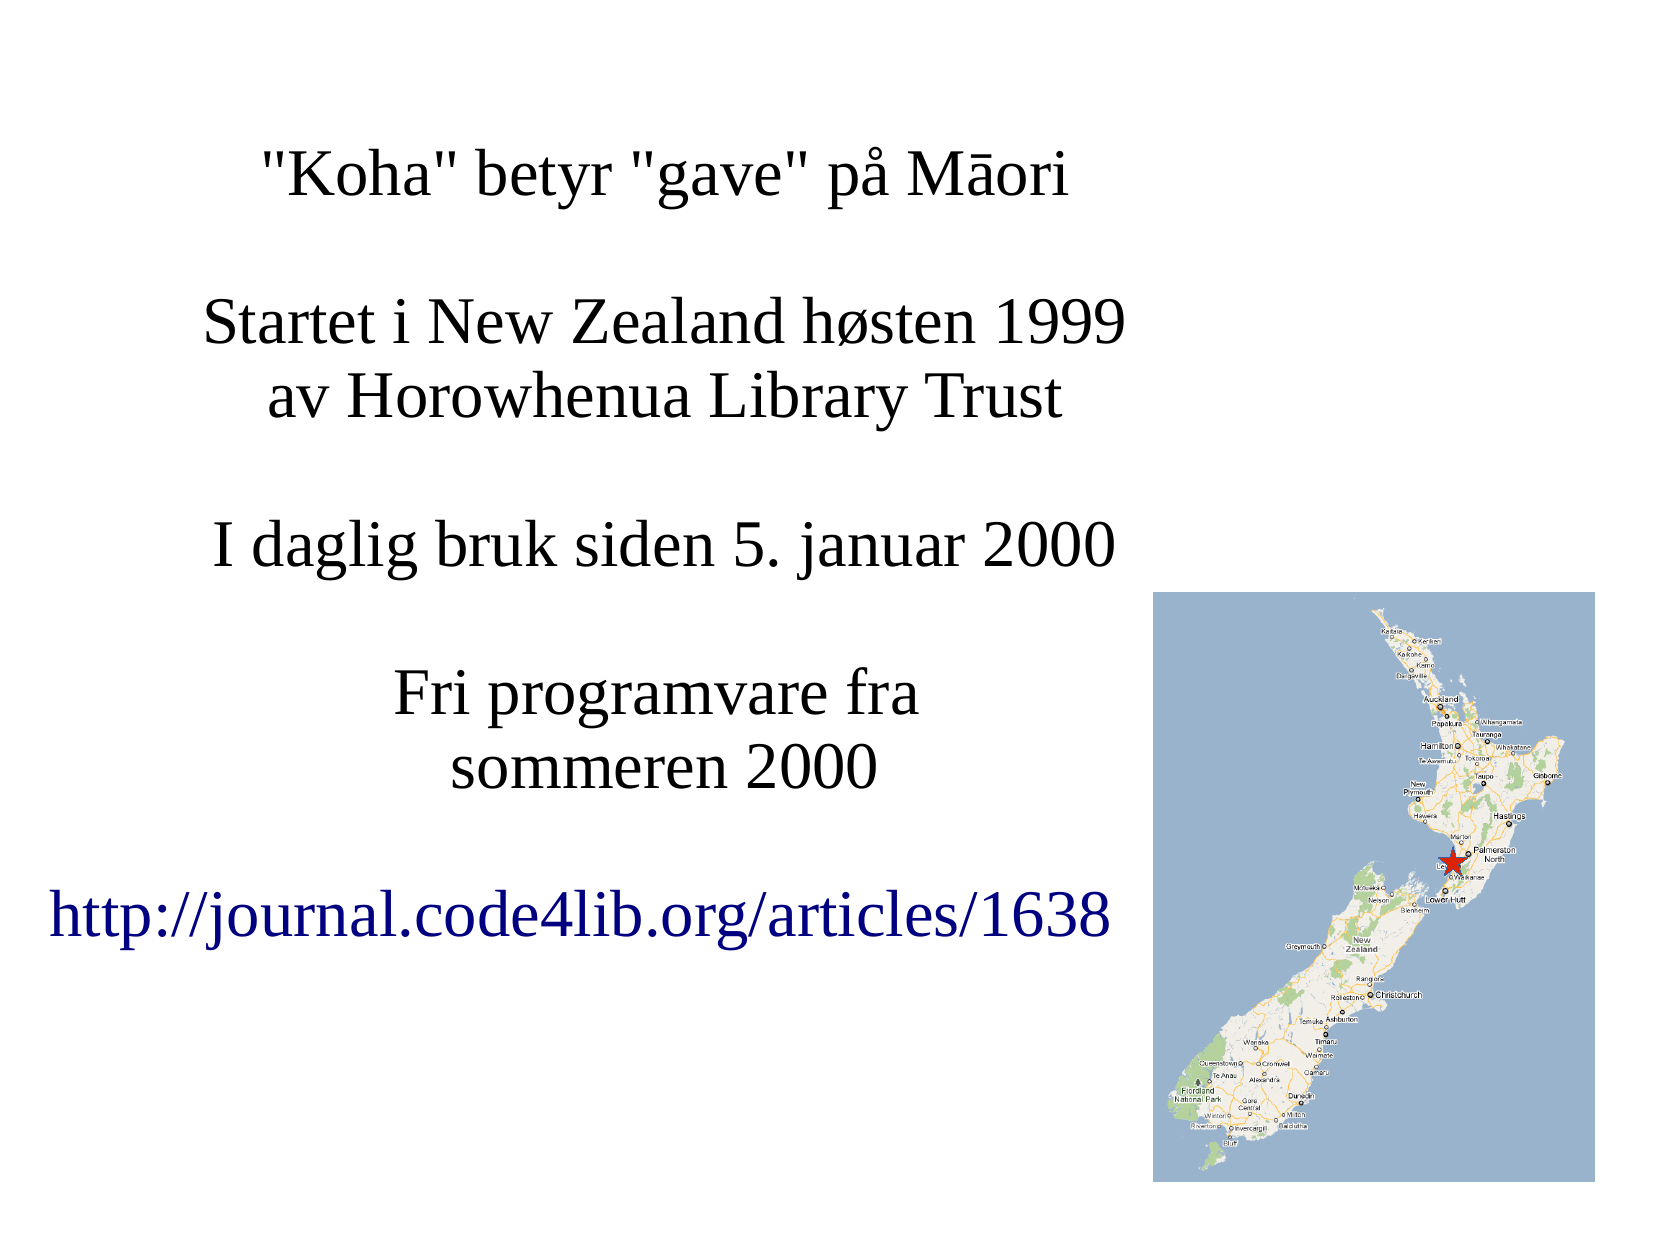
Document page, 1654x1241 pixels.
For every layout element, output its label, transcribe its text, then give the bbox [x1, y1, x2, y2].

picture [1153, 592, 1595, 1182]
text_box [1438, 846, 1468, 876]
subtitle "Koha" betyr "gave" på Māori Startet i New Zealand høsten 1999 av Horowhenua Library Trust I daglig bruk siden 5. januar 2000 Fri programvare fra sommeren 2000 http://journal.code4lib.org/articles/1638 [0, 24, 1410, 1063]
